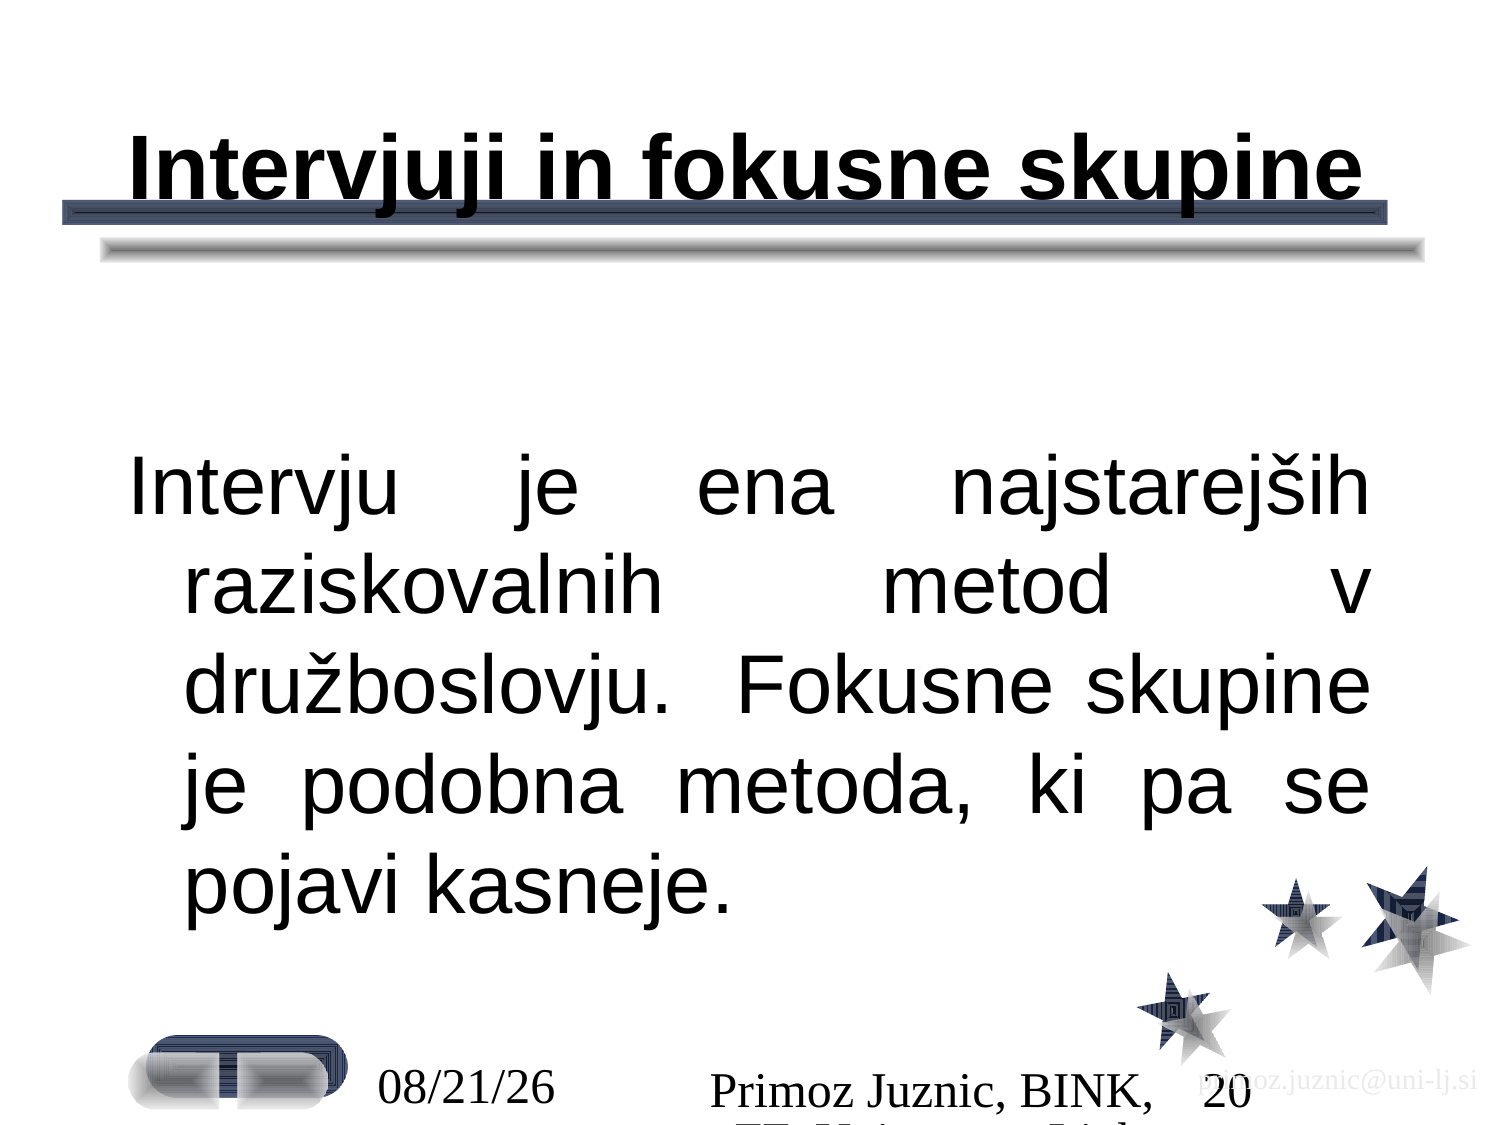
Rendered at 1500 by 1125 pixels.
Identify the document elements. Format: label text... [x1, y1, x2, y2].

list Intervju je ena najstarejših raziskovalnih metod v družboslovju. Fokusne skupine je podobna metoda, ki pa se pojavi kasneje. [112, 312, 1388, 1060]
title Intervjuji in fokusne skupine [112, 37, 1388, 225]
